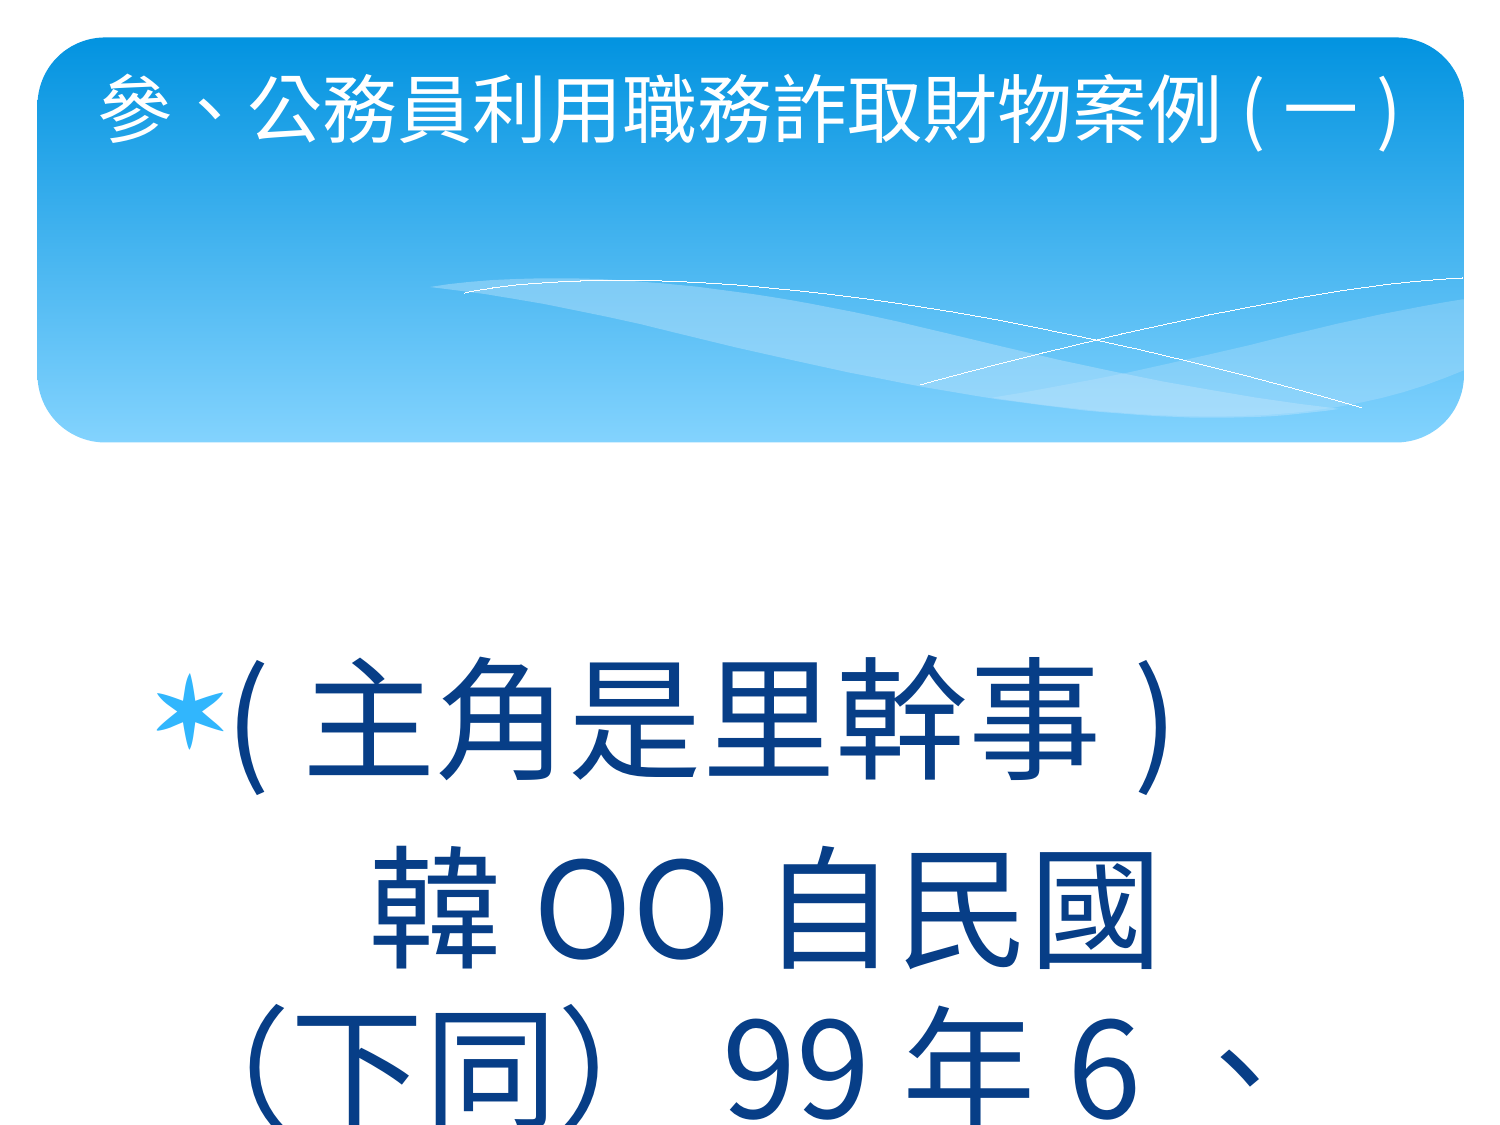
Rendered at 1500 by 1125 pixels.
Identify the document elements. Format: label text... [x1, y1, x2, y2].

list (主角是里幹事) 韓OO自民國（下同）99年6、7月起，擔任基隆市中正區義重里里幹事，自100年3 月起，同時擔任基隆巿中正區新豐里里幹事，配屬里長督導，辦理一切民政、社政公務及里長交辦事項，並受基隆巿中正區公所主計單位督導，辦理里經費 處理、動支核銷等事項，為依法令服務於地方自治團體所屬 機關而具有法定職務權限之公務員。 (故事情節:私人旅遊) 因其於100年3月24日休假日，前往澎湖縣馬公巿三民路41號之「新孟成名產店」消，持國民旅遊卡刷卡新臺幣（下同）5300元，購買餅乾、 糕點、乾燥海鮮等食 品供自已使用，於101年3月29日休假日 ，再前往澎湖縣馬公巿之「新孟成名產店」 消費，持國民旅 遊卡刷卡5210元。 [143, 438, 1359, 1005]
title 參、公務員利用職務詐取財物案例(一) [75, 55, 1425, 261]
